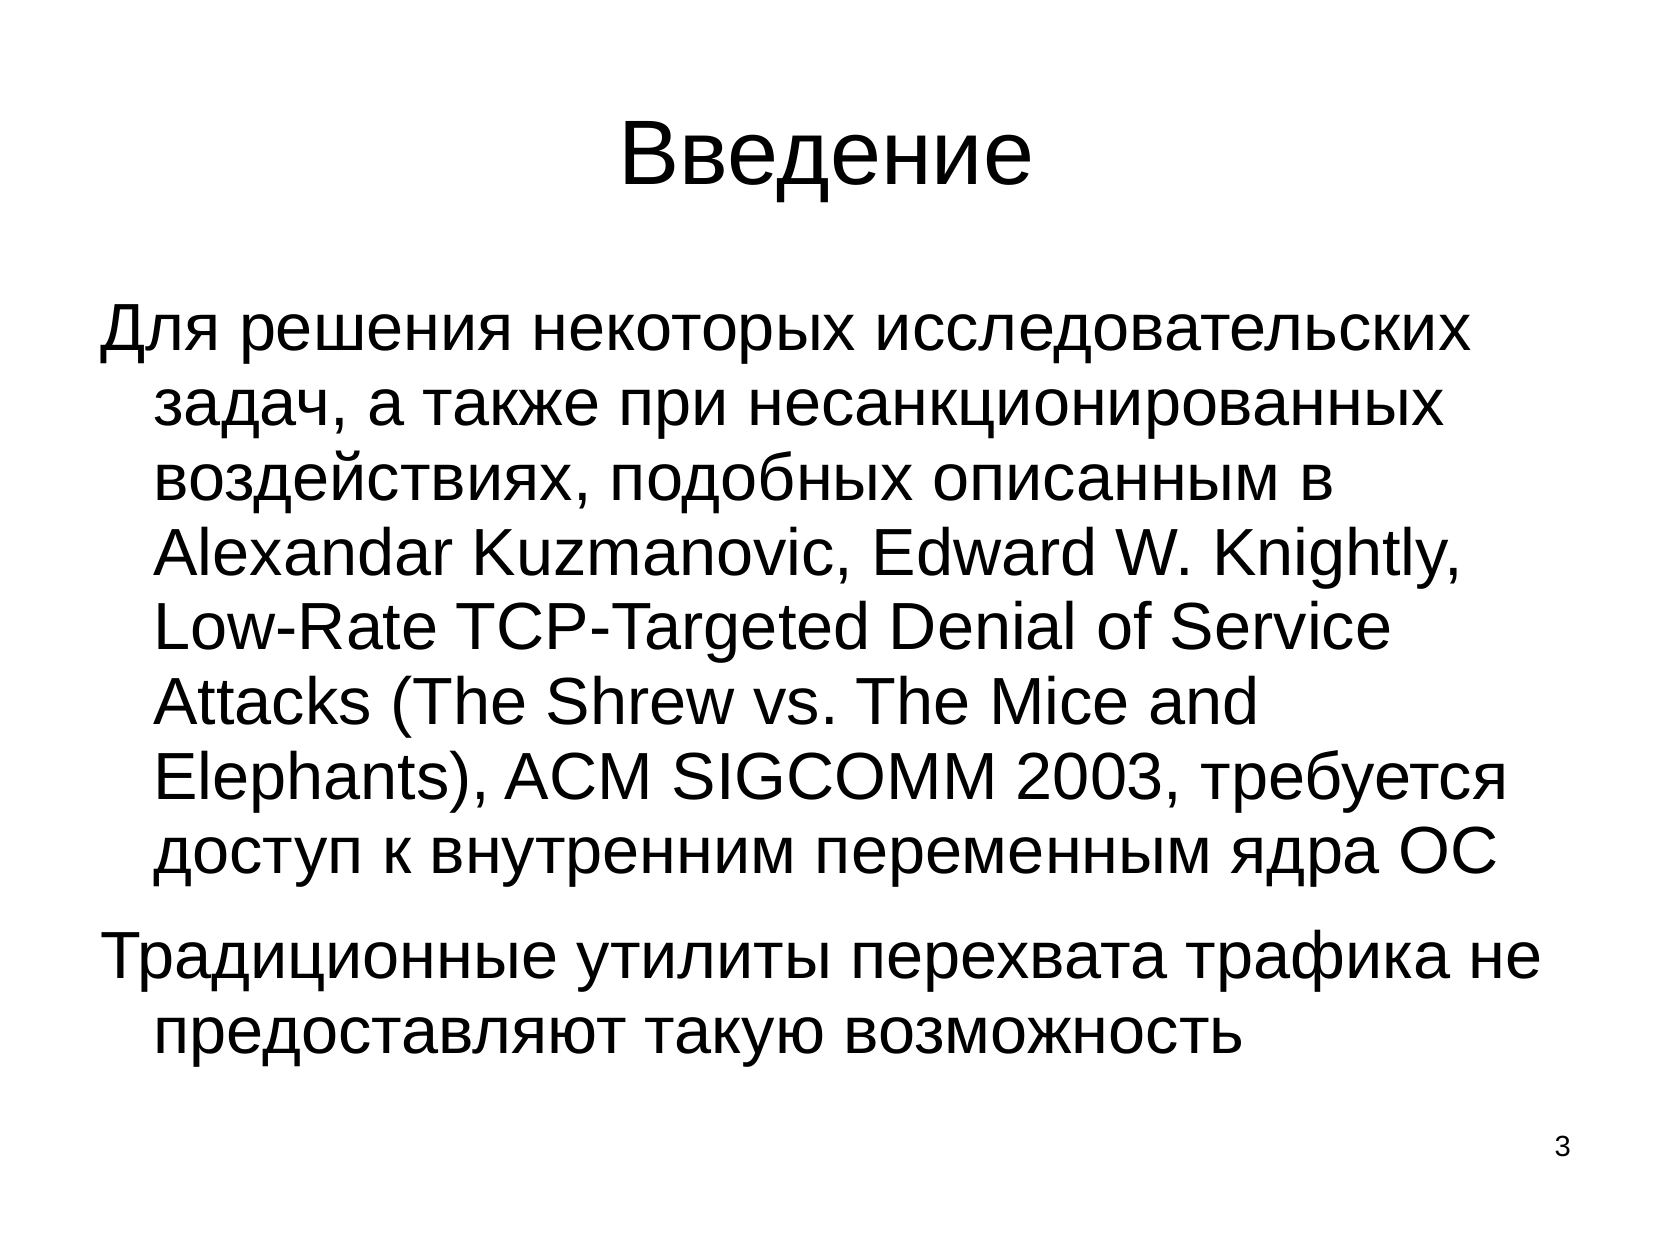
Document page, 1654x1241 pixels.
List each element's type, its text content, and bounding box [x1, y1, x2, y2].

title Введение [82, 56, 1571, 250]
list Для решения некоторых исследовательских задач, а также при несанкционированных воздействиях, подобных описанным в Alexandar Kuzmanovic, Edward W. Knightly, Low-Rate TCP-Targeted Denial of Service Attacks (The Shrew vs. The Mice and Elephants), ACM SIGCOMM 2003, требуется доступ к внутренним переменным ядра ОС Традиционные утилиты перехвата трафика не предоставляют такую возможность [82, 290, 1571, 1094]
